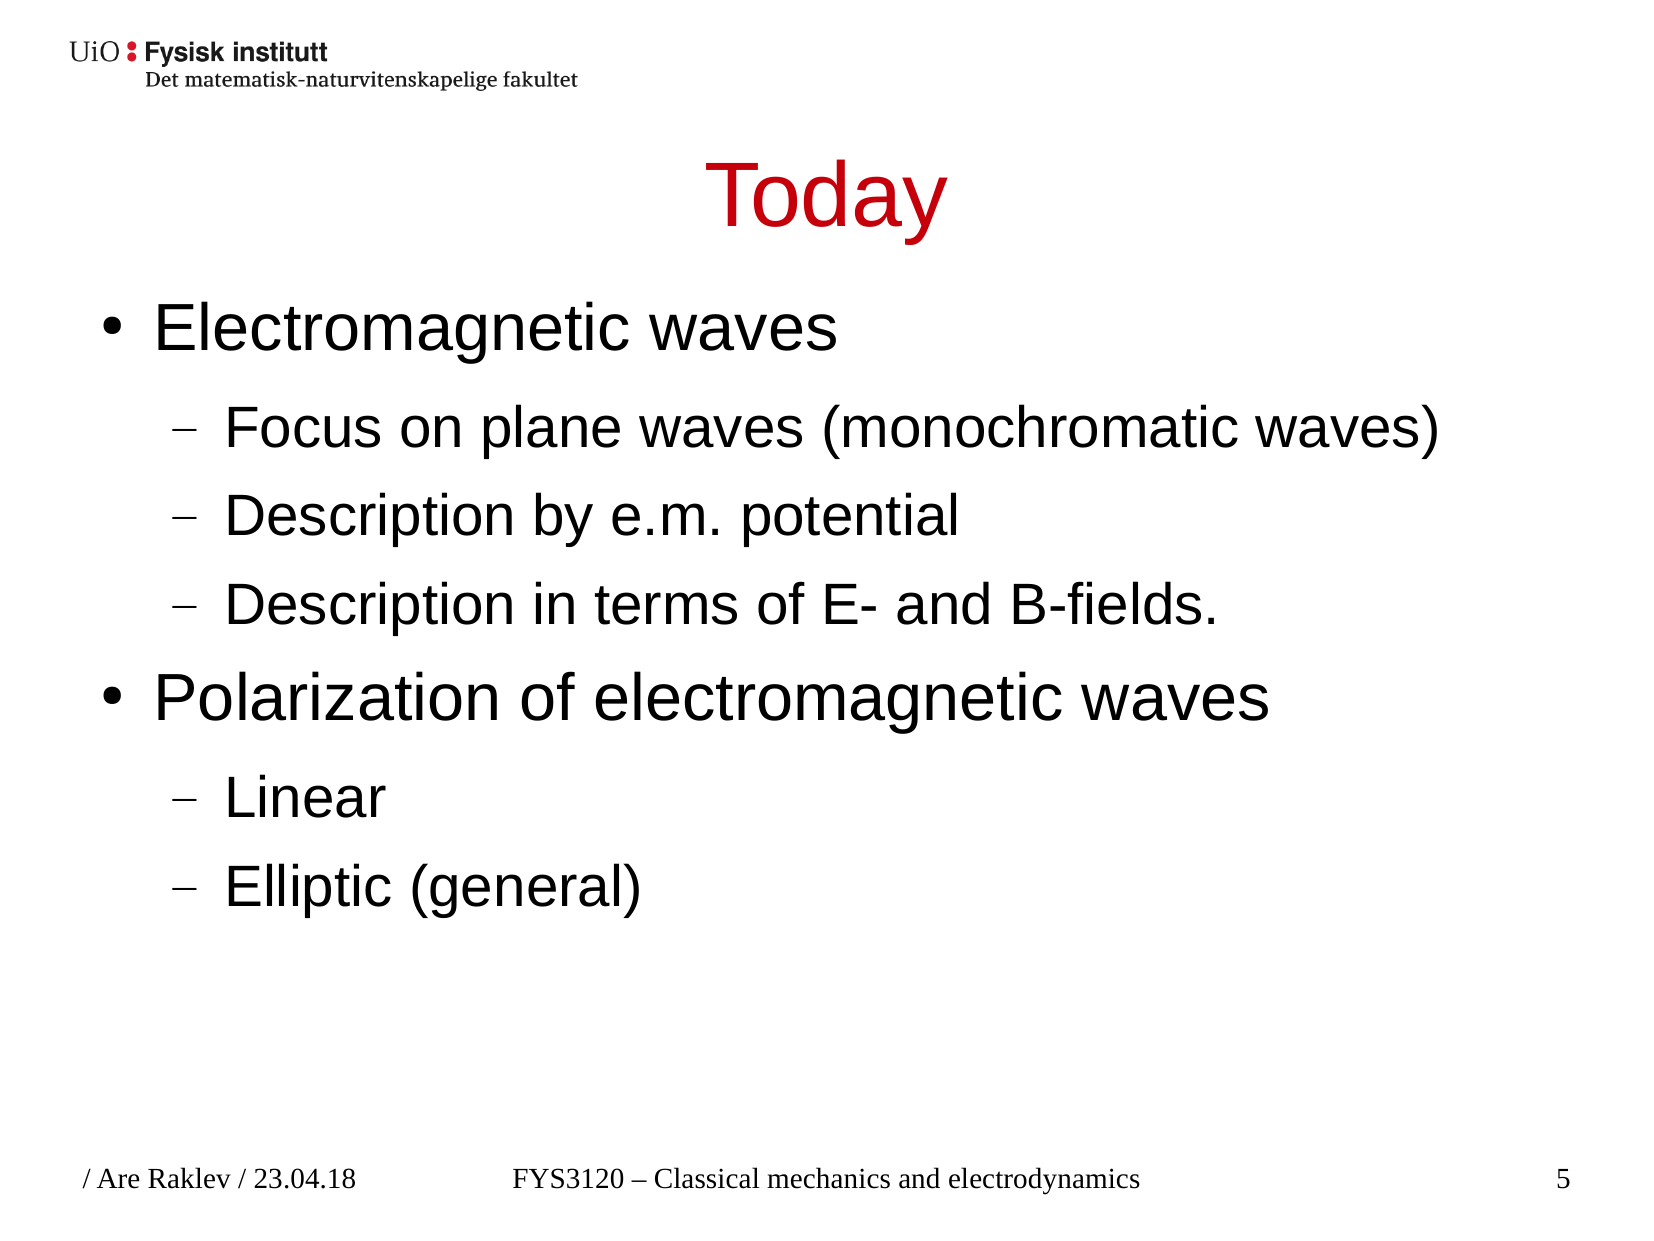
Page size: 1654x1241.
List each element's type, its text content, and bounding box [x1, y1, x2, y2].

list Electromagnetic waves Focus on plane waves (monochromatic waves) Description by e.m. potential Description in terms of E- and B-fields. Polarization of electromagnetic waves Linear Elliptic (general) [82, 290, 1571, 1094]
title Today [82, 90, 1571, 290]
picture [68, 37, 581, 93]
